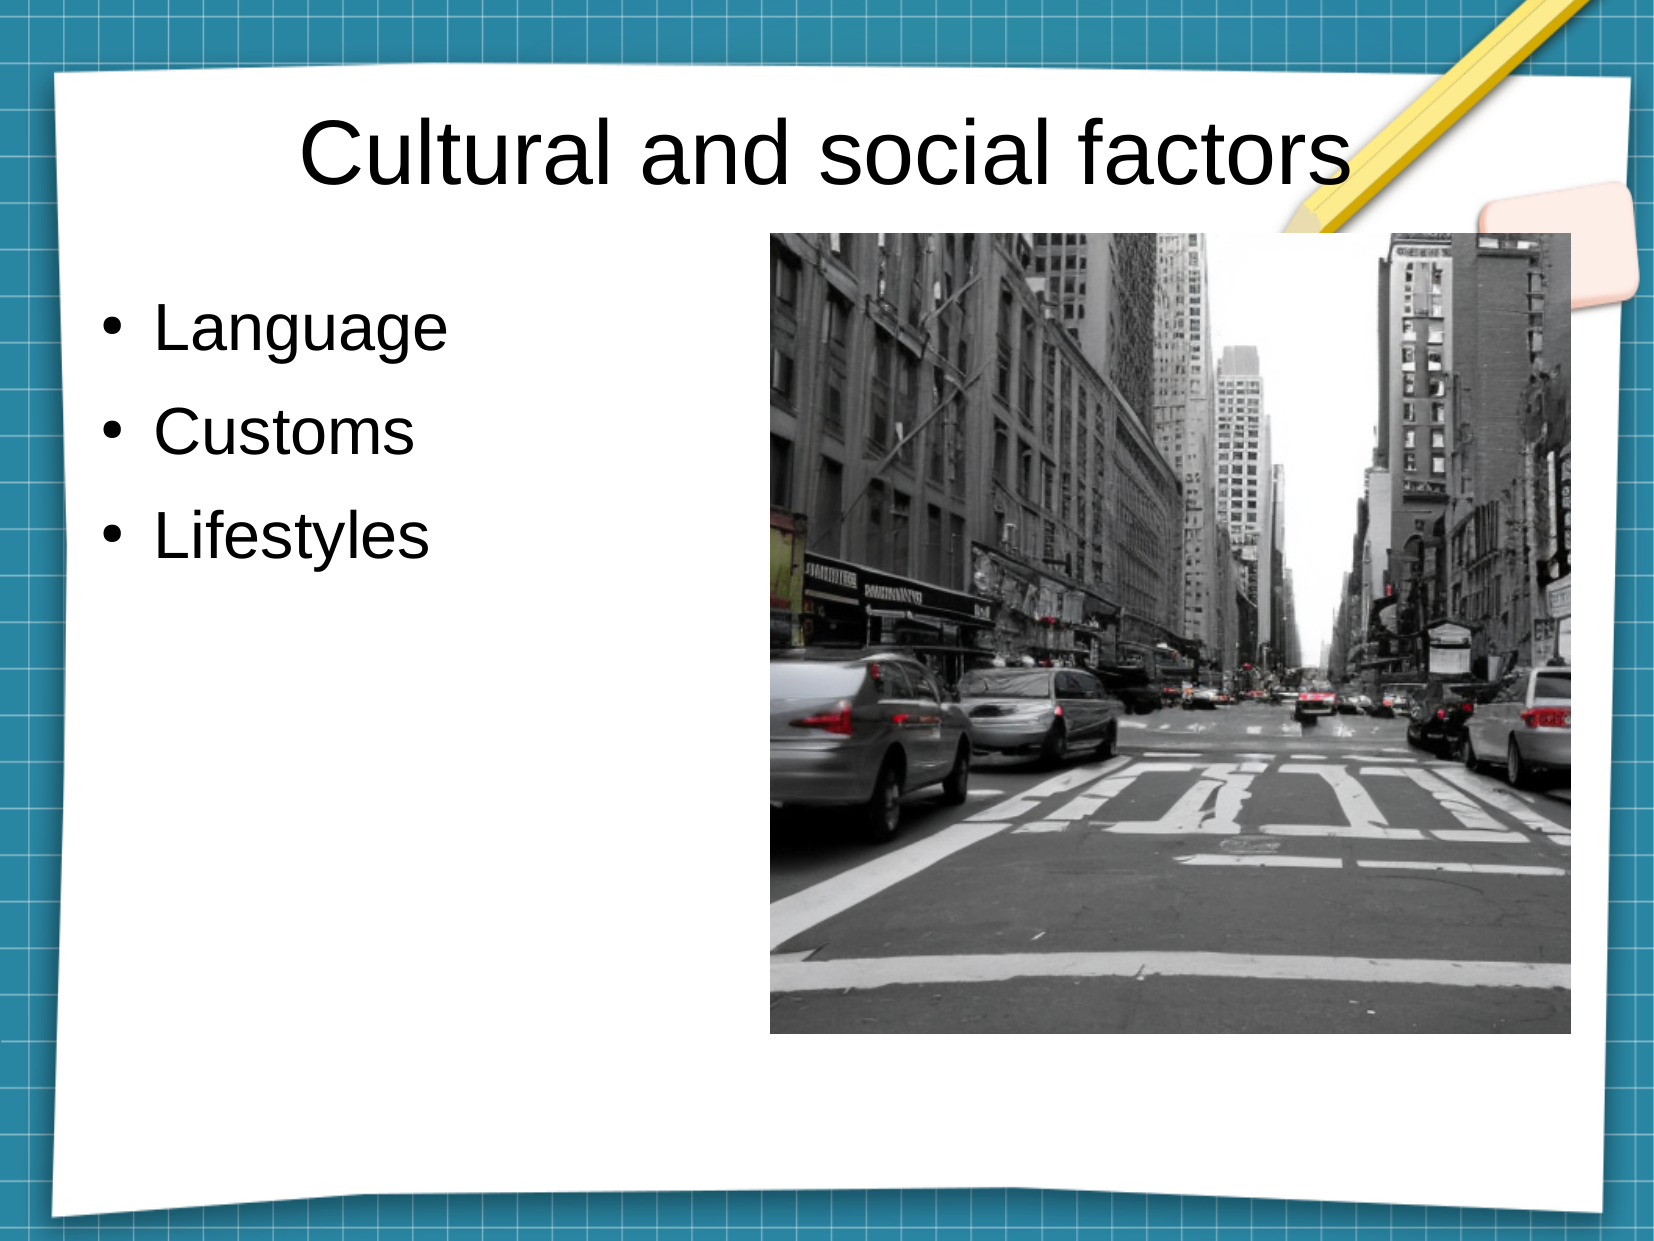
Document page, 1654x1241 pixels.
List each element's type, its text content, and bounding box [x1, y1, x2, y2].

picture [0, 0, 1654, 1241]
list Language Customs Lifestyles [82, 290, 770, 1010]
title Cultural and social factors [82, 49, 1571, 257]
